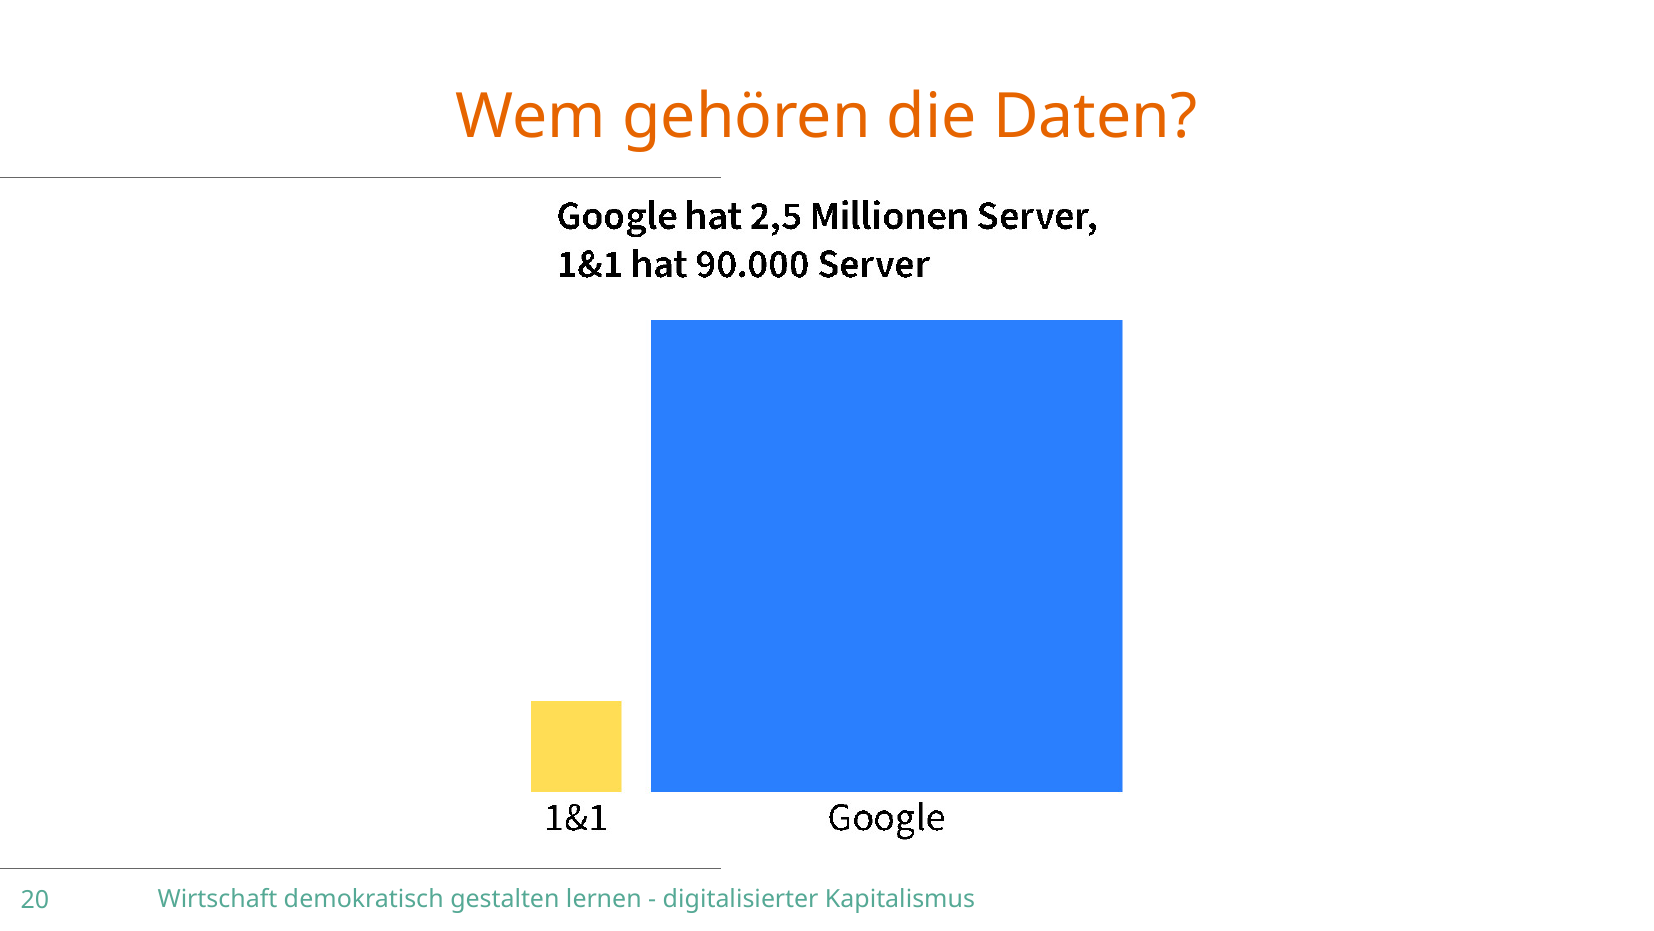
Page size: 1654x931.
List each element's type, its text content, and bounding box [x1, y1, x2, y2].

title Wem gehören die Daten? [82, 70, 1571, 144]
picture [531, 200, 1123, 840]
